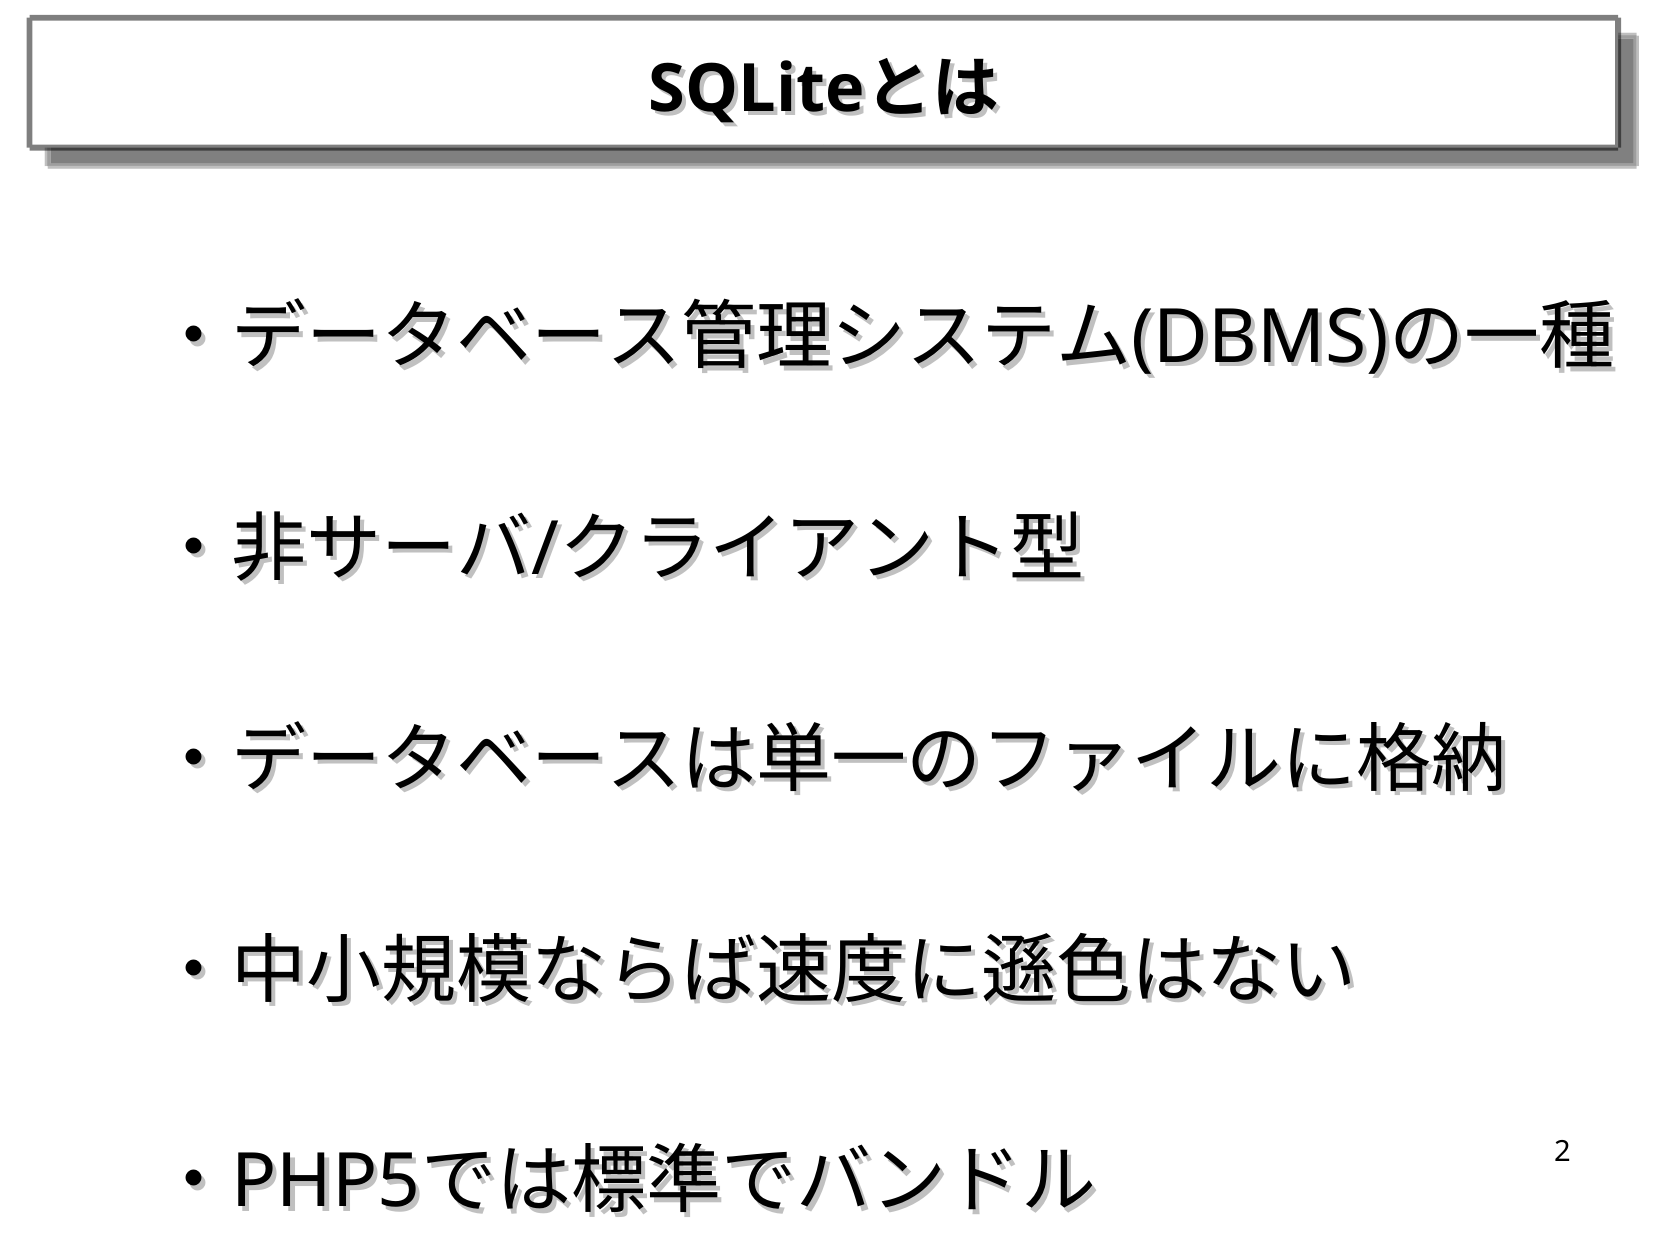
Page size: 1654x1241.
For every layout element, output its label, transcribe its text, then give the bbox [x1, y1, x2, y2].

text_box SQLiteとは [29, 17, 1619, 148]
text_box ・データベース管理システム(DBMS)の一種 ・非サーバ/クライアント型 ・データベースは単一のファイルに格納 ・中小規模ならば速度に遜色はない ・PHP5では標準でバンドル [141, 268, 1456, 1011]
